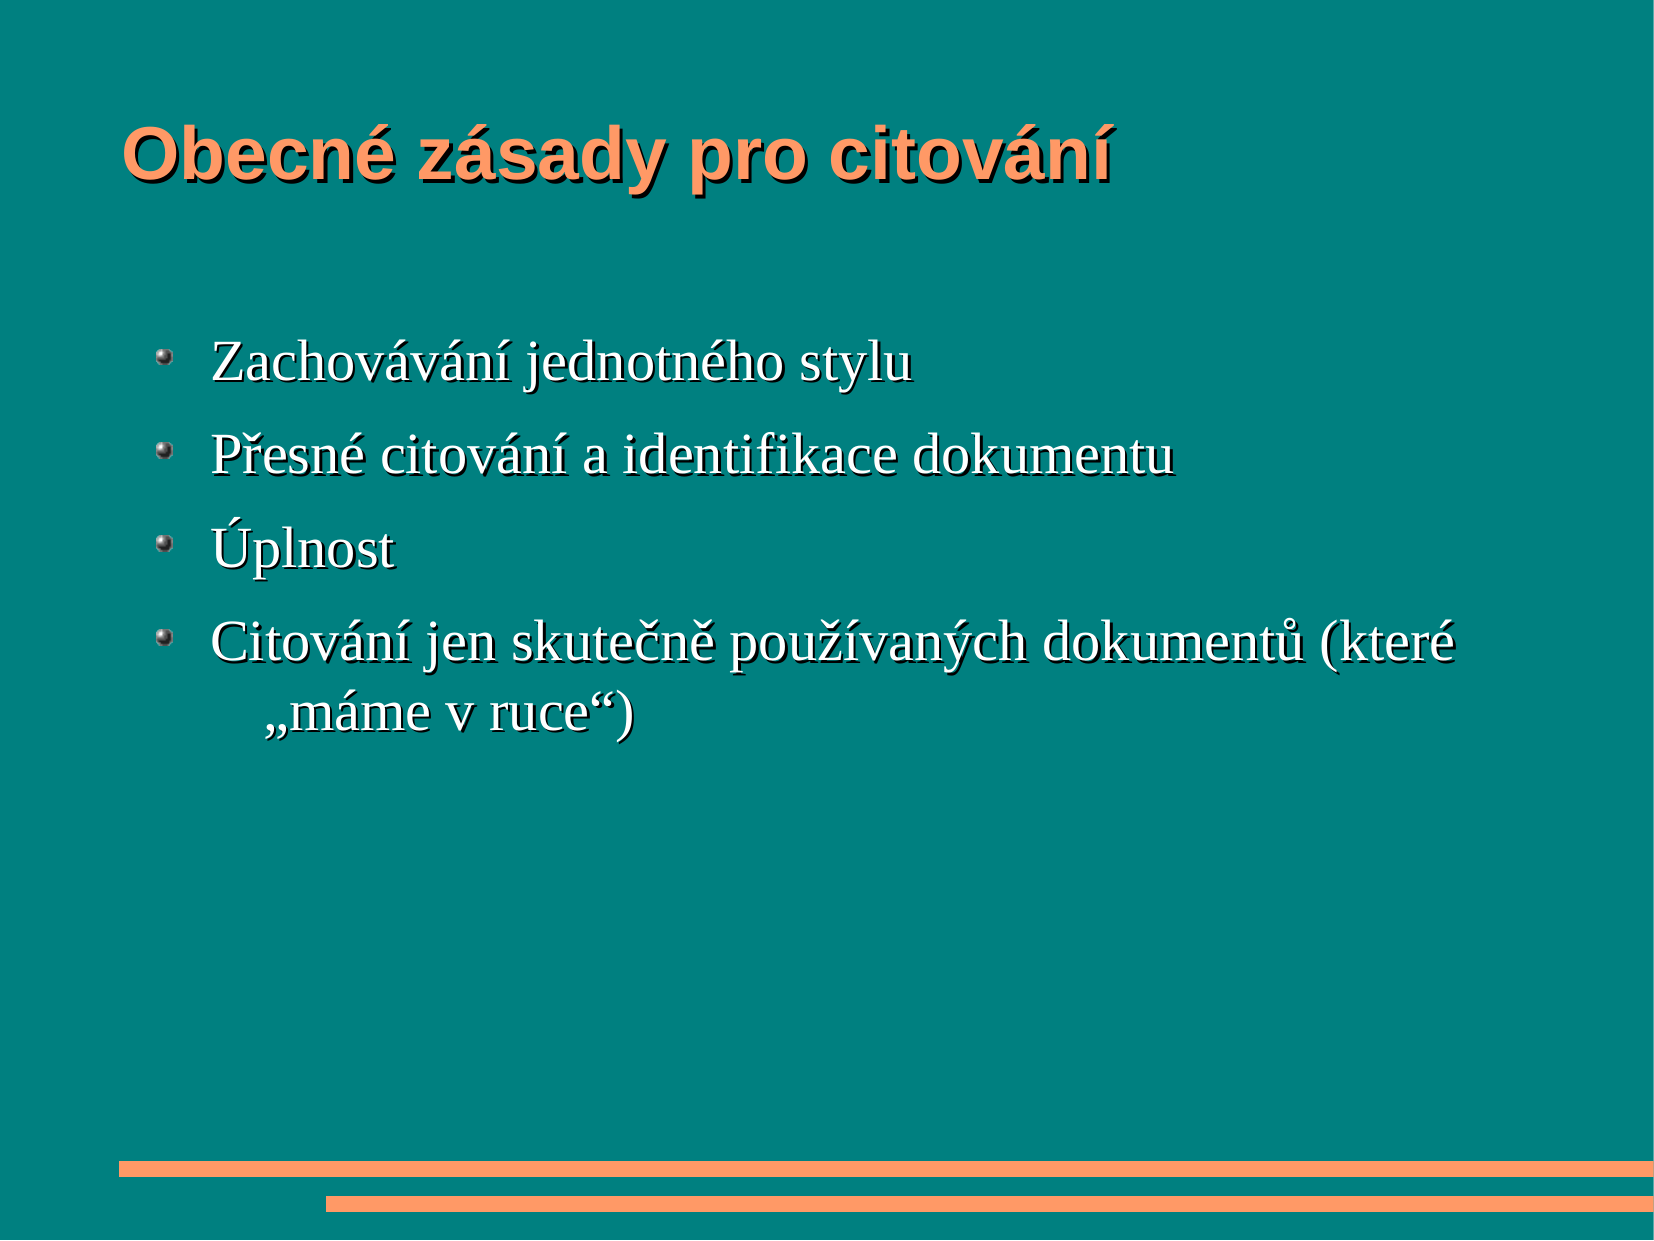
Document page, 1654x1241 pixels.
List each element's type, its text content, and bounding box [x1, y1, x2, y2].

list Zachovávání jednotného stylu Přesné citování a identifikace dokumentu Úplnost Citování jen skutečně používaných dokumentů (které „máme v ruce“) [121, 322, 1561, 1132]
title Obecné zásady pro citování [121, 46, 1534, 254]
